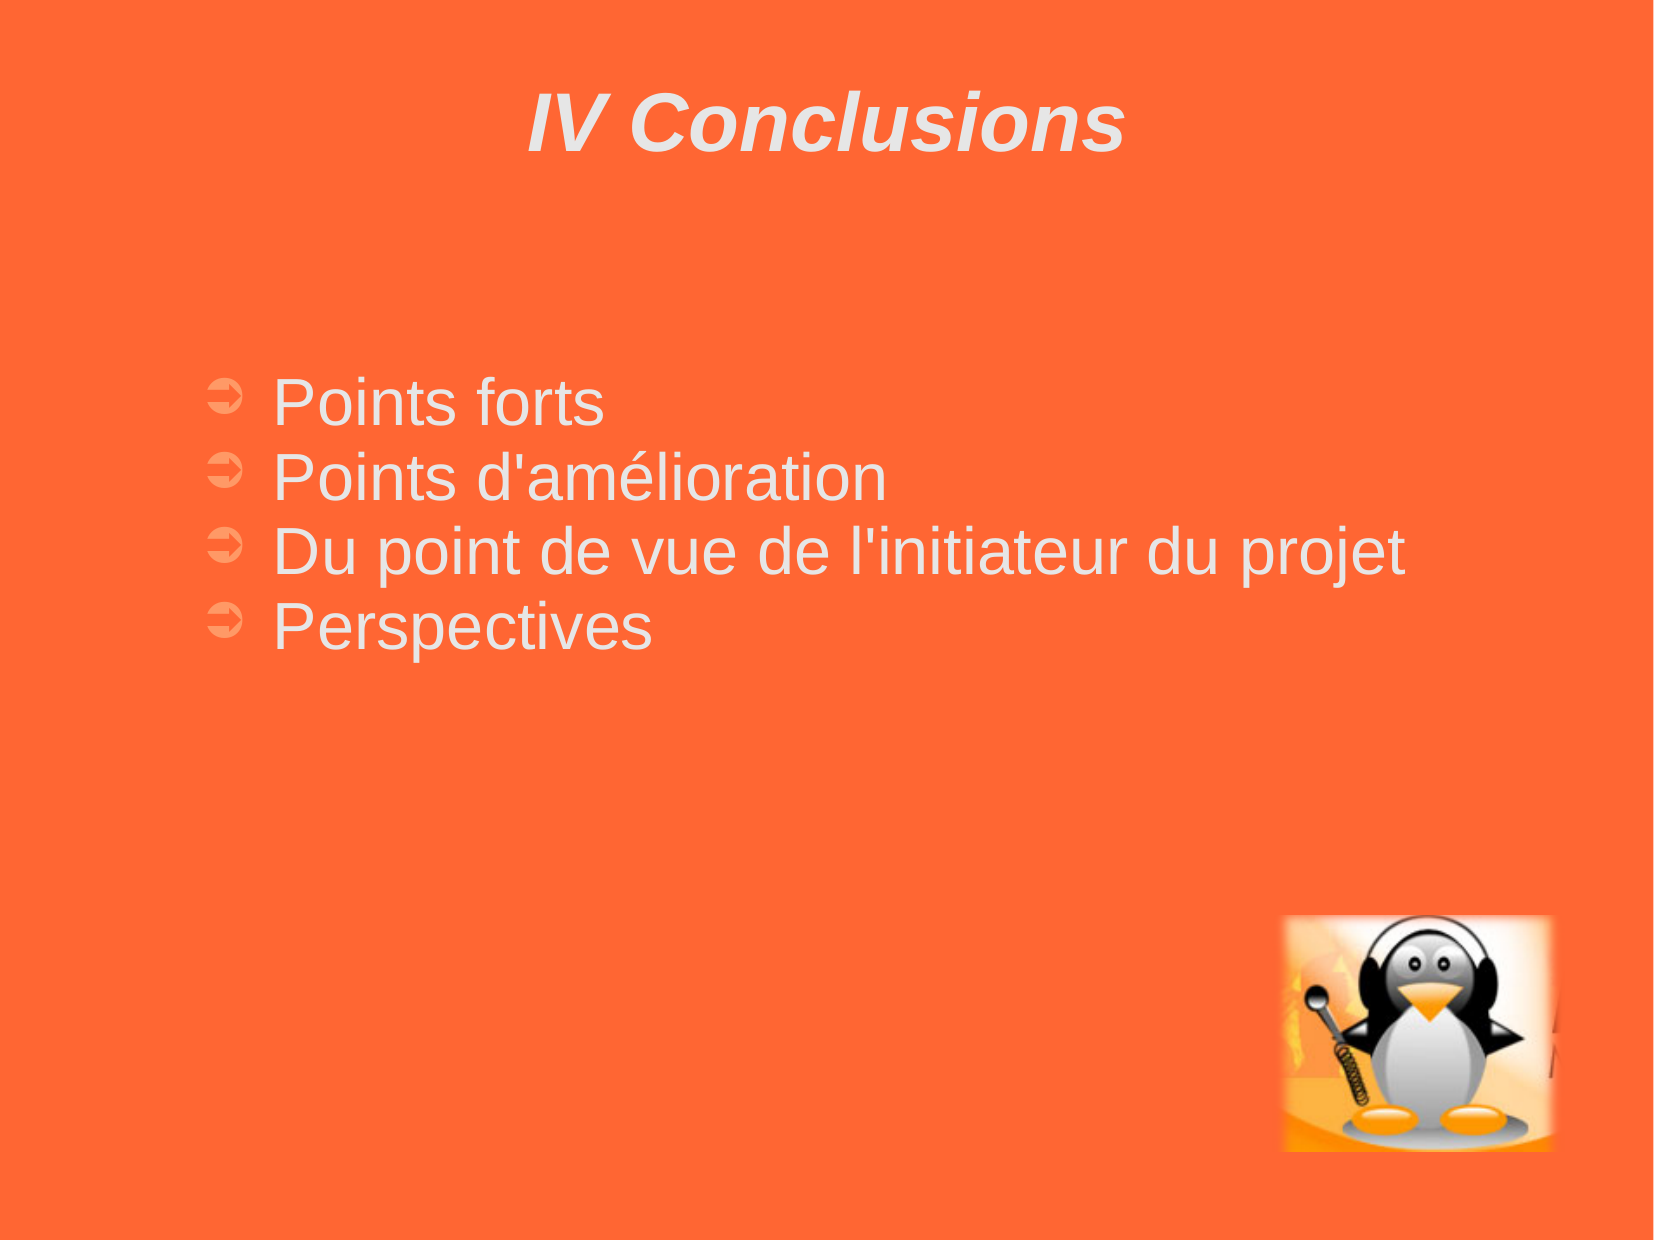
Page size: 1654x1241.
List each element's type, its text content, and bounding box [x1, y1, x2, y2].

list Points forts Points d'amélioration Du point de vue de l'initiateur du projet Perspectives [178, 364, 1570, 1147]
title IV Conclusions [121, 19, 1534, 227]
picture [1272, 1147, 1565, 1152]
